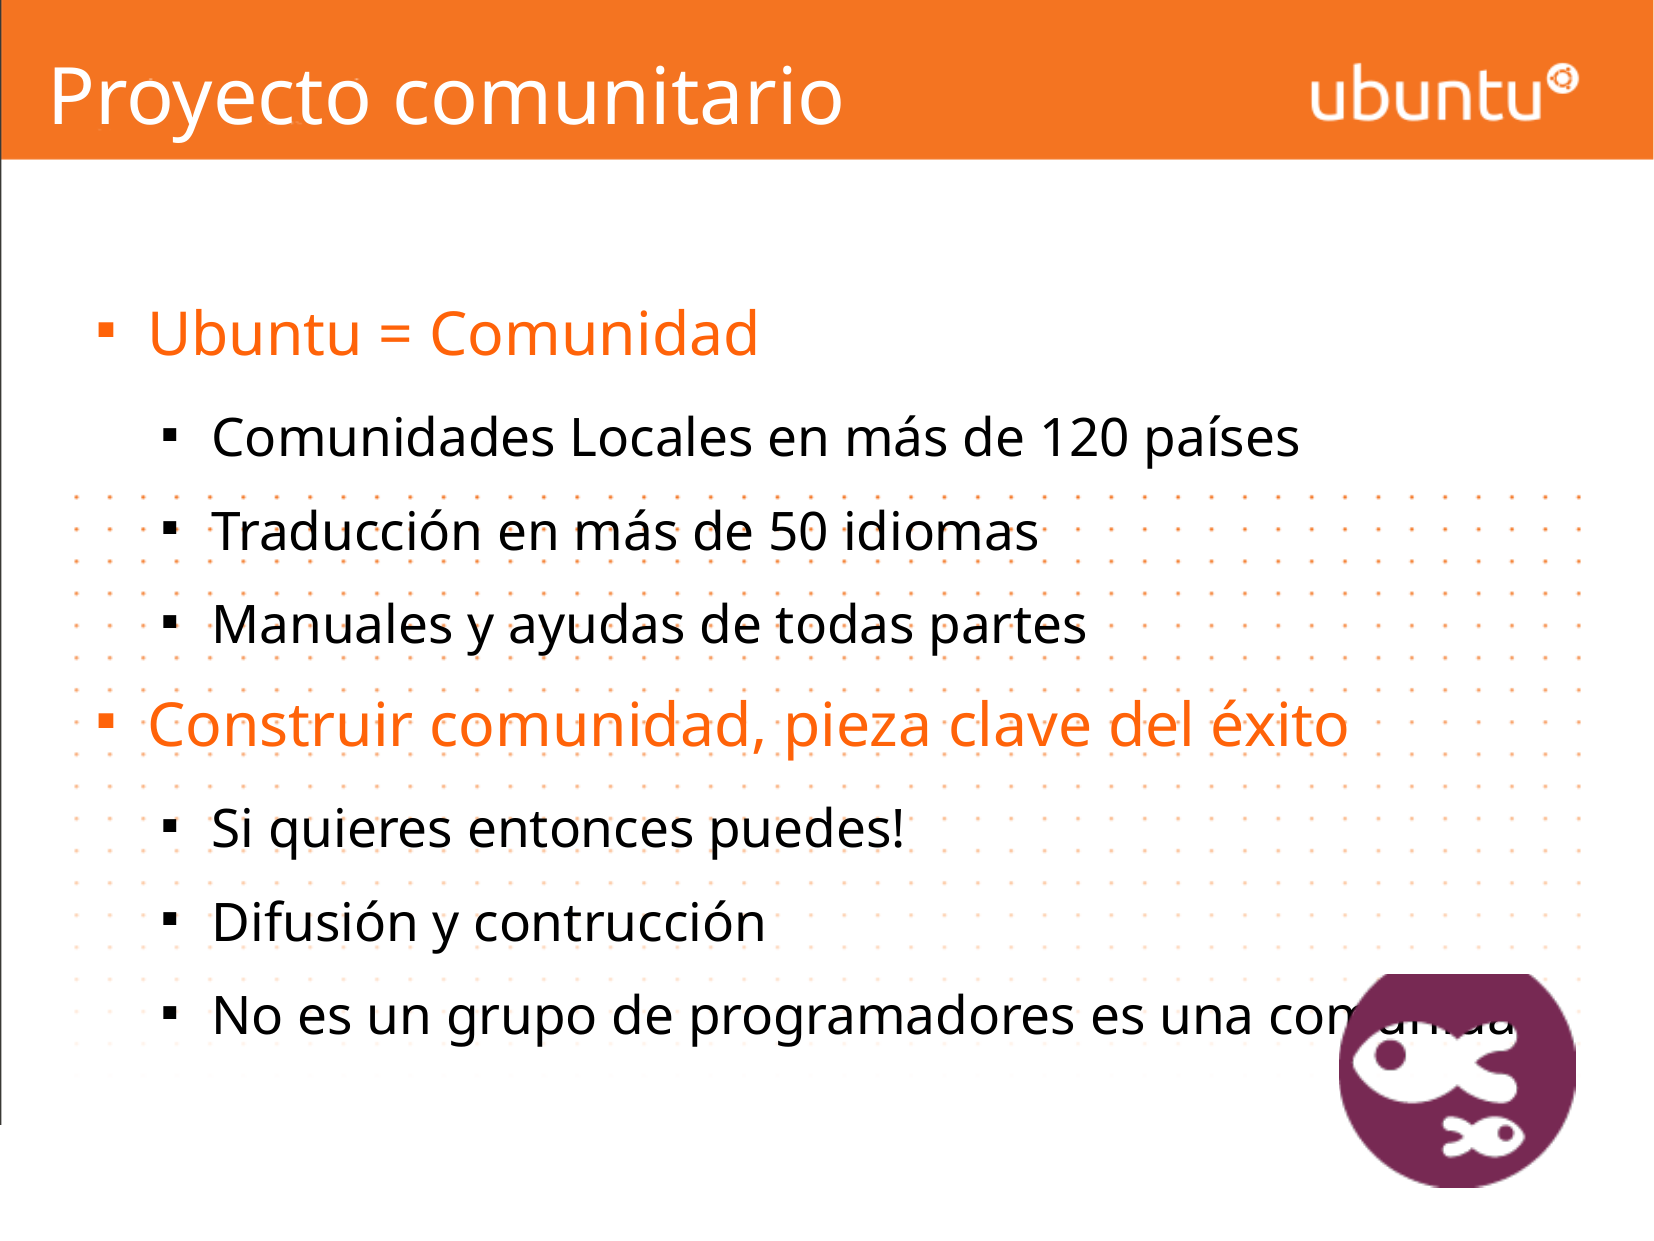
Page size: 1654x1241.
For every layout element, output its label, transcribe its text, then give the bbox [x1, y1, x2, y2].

title Proyecto comunitario [47, 29, 1276, 158]
picture [0, 0, 1654, 1188]
list Ubuntu = Comunidad Comunidades Locales en más de 120 países Traducción en más de 50 idiomas Manuales y ayudas de todas partes Construir comunidad, pieza clave del éxito Si quieres entonces puedes! Difusión y contrucción No es un grupo de programadores es una comunidad [82, 290, 1571, 1109]
